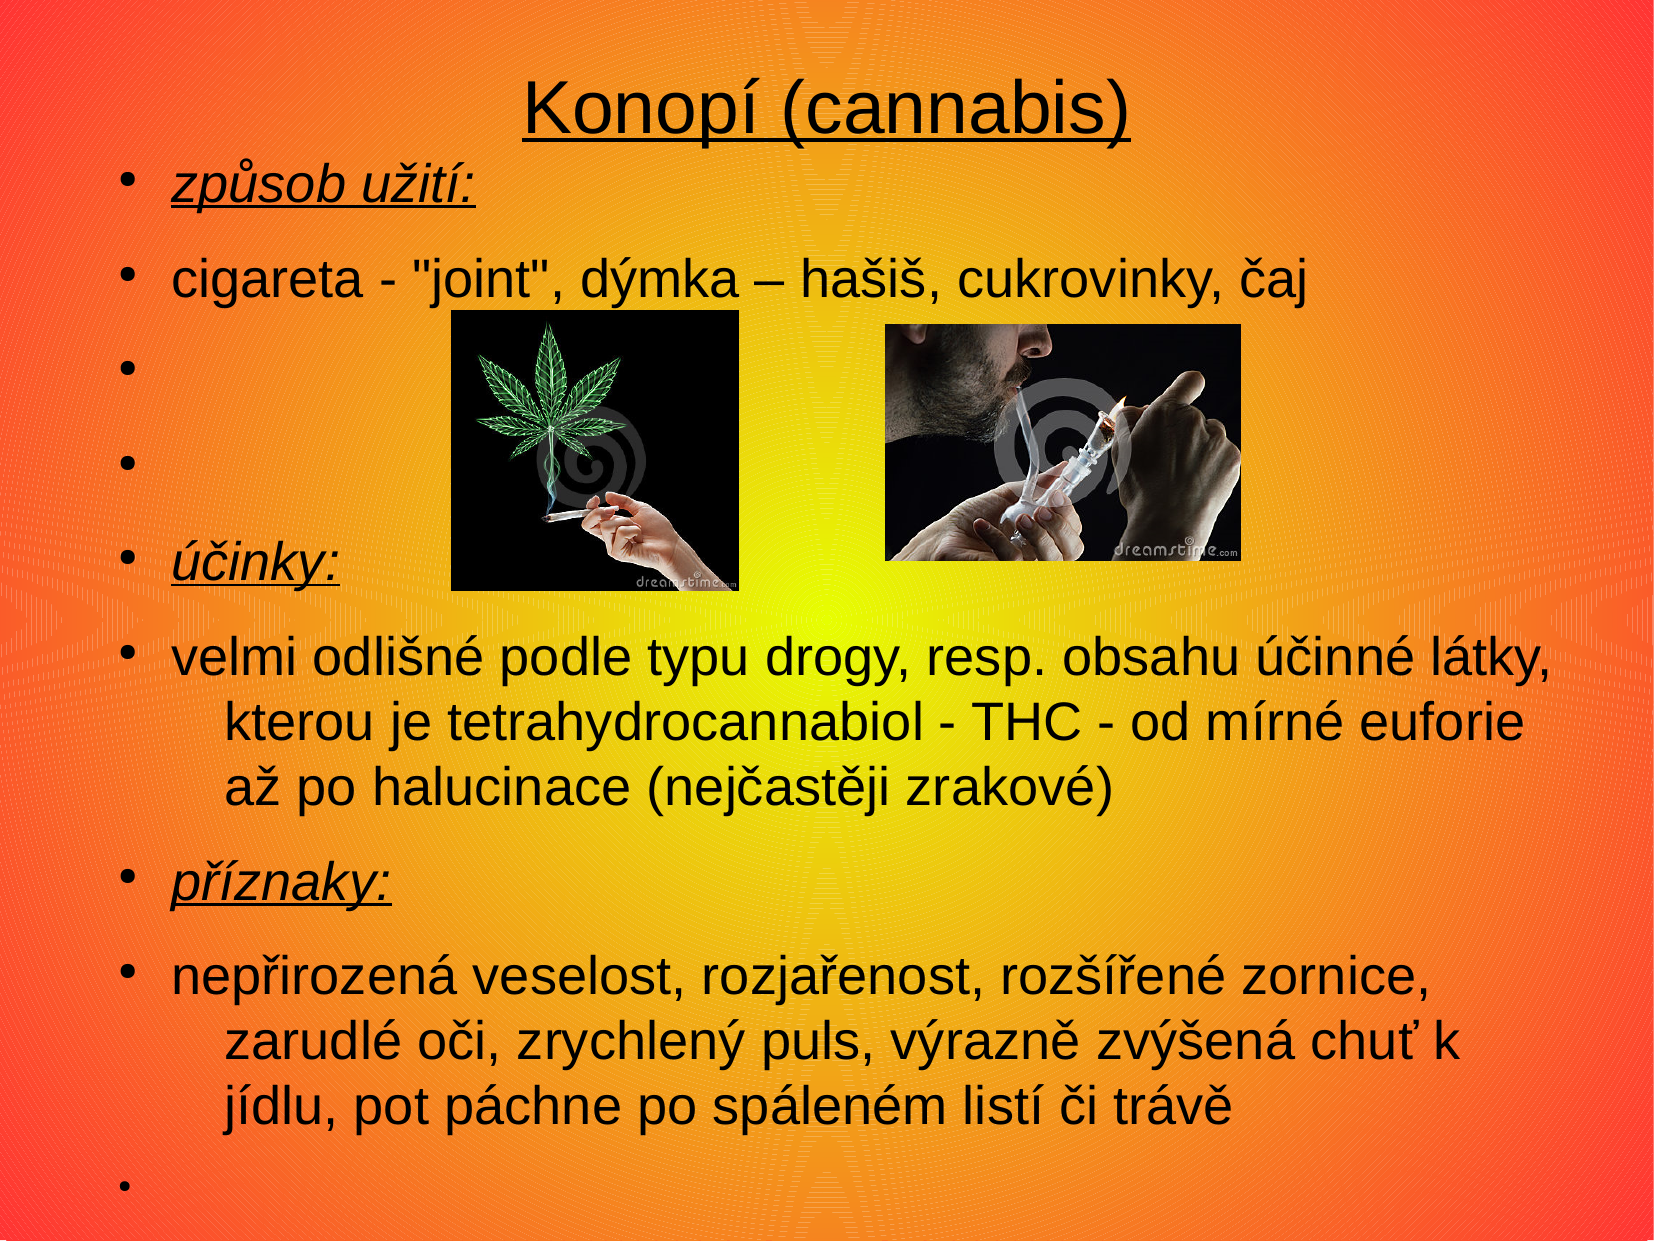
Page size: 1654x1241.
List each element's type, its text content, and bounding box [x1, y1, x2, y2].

picture [885, 324, 1241, 562]
list způsob užití: cigareta - "joint", dýmka – hašiš, cukrovinky, čaj účinky: velmi odlišné podle typu drogy, resp. obsahu účinné látky, kterou je tetrahydrocannabiol - THC - od mírné euforie až po halucinace (nejčastěji zrakové) příznaky: nepřirozená veselost, rozjařenost, rozšířené zornice, zarudlé oči, zrychlený puls, výrazně zvýšená chuť k jídlu, pot páchne po spáleném listí či trávě [82, 148, 1571, 1152]
picture [451, 310, 739, 591]
title Konopí (cannabis) [82, 0, 1571, 148]
